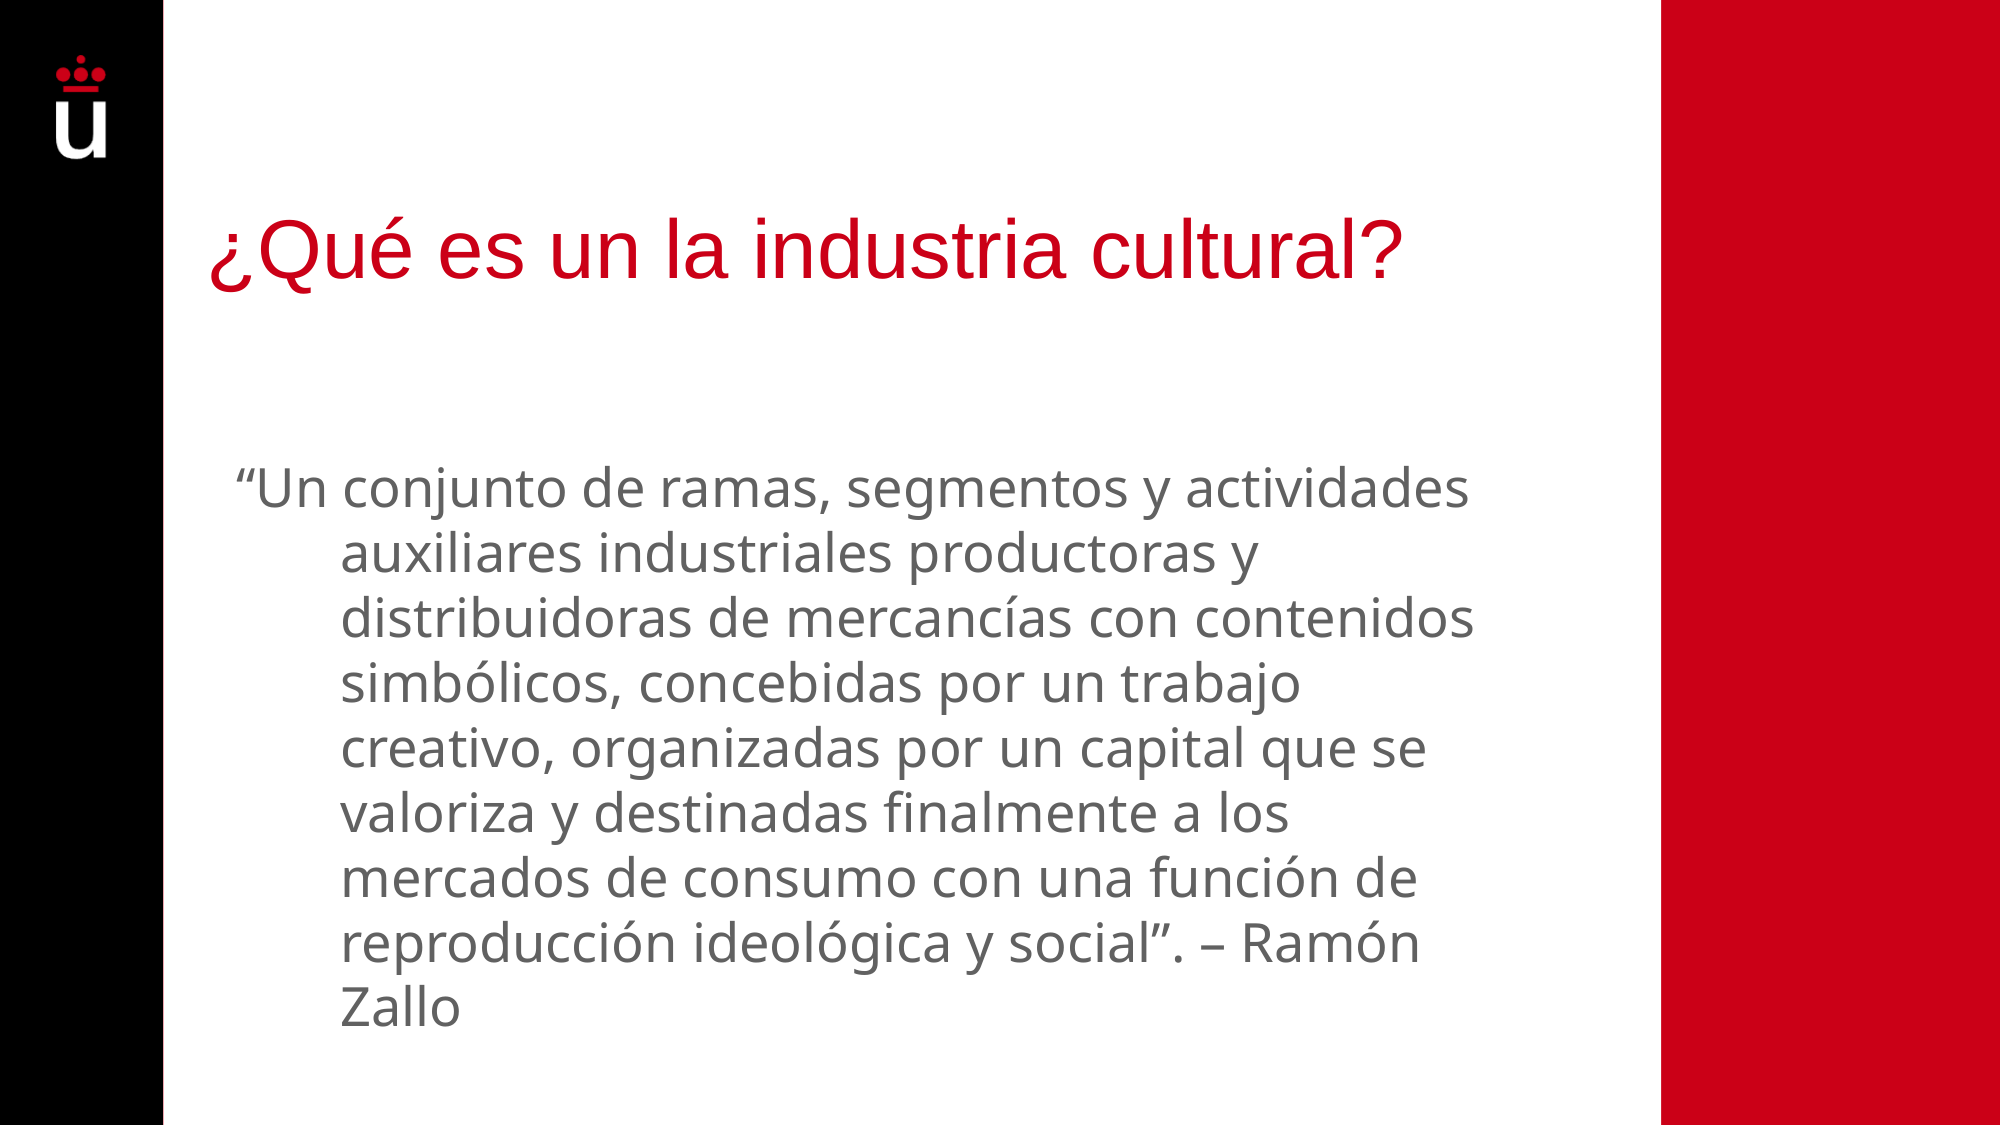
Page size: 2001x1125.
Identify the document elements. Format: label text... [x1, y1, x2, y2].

picture [55, 55, 117, 165]
list ¿Qué es un la industria cultural? [206, 234, 1595, 296]
list “Un conjunto de ramas, segmentos y actividades auxiliares industriales productoras y distribuidoras de mercancías con contenidos simbólicos, concebidas por un trabajo creativo, organizadas por un capital que se valoriza y destinadas finalmente a los mercados de consumo con una función de reproducción ideológica y social”. – Ramón Zallo [236, 296, 1527, 1034]
